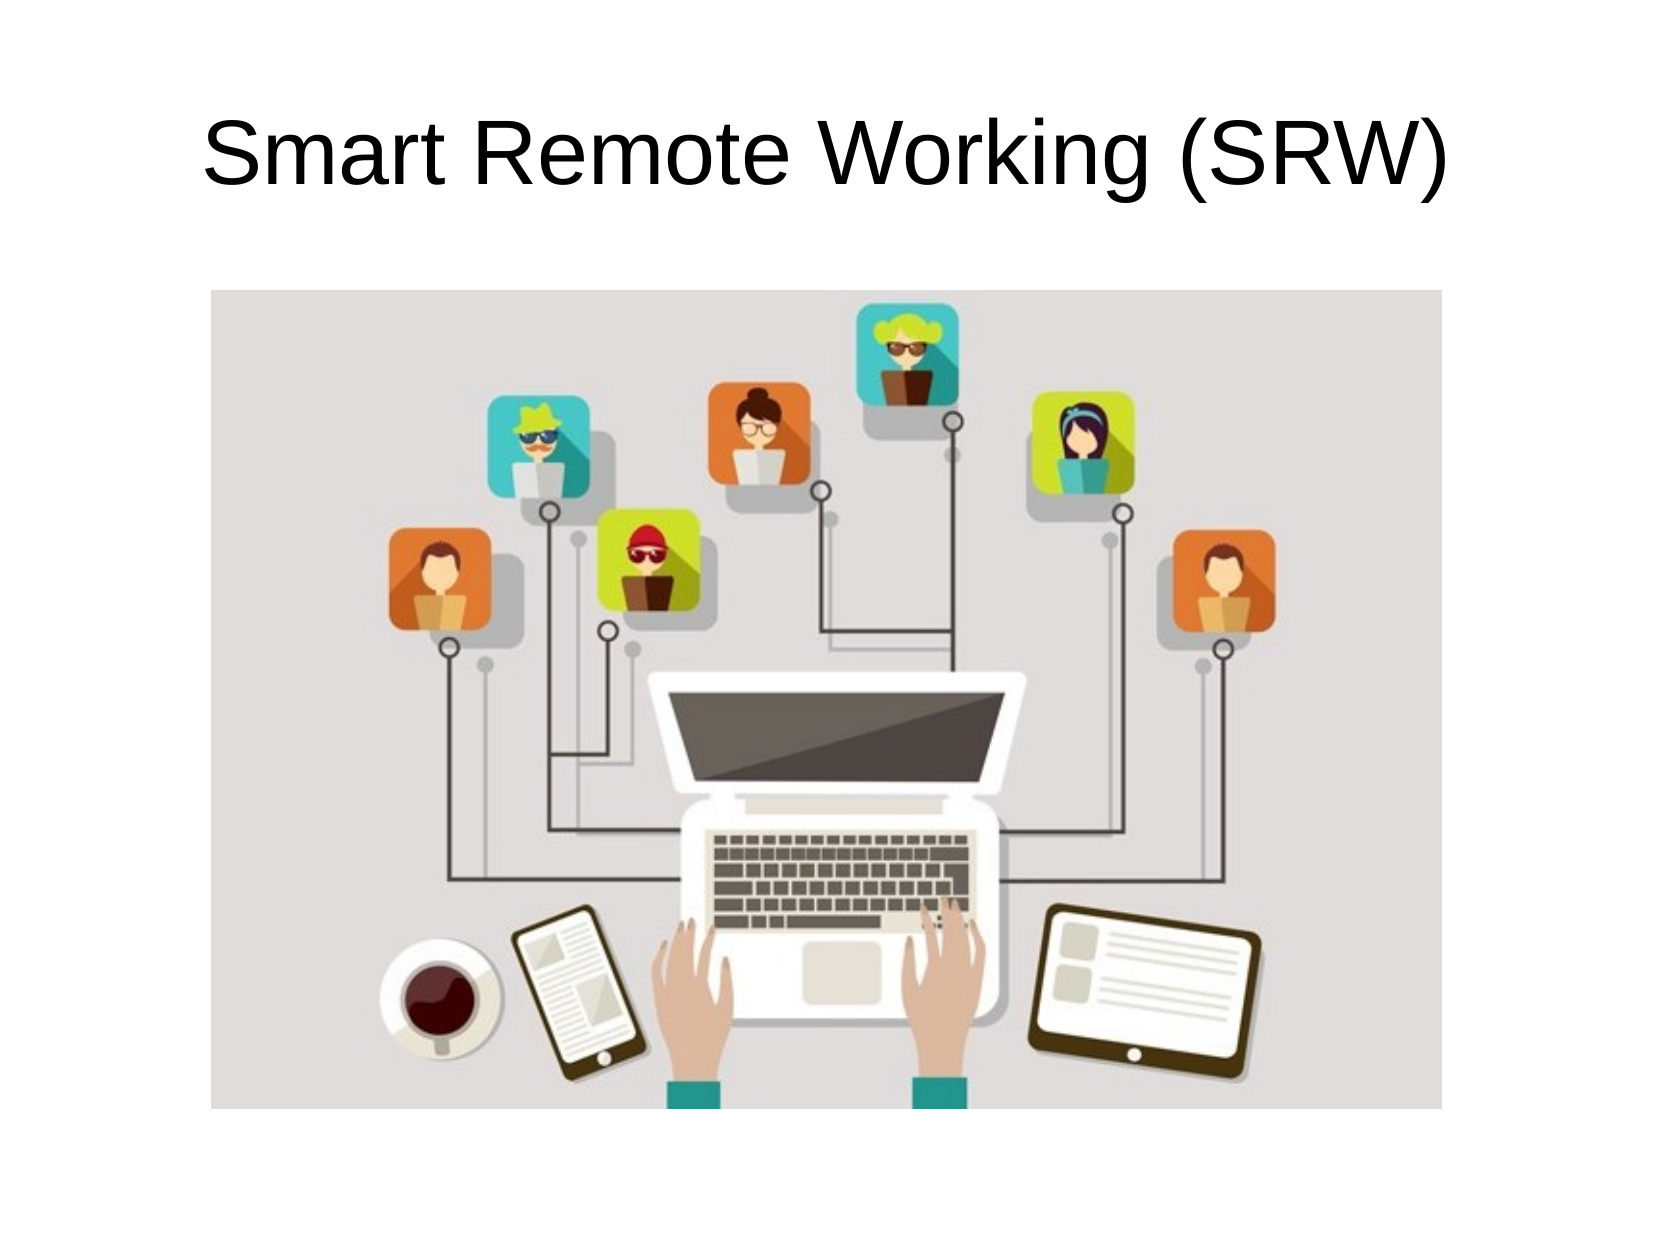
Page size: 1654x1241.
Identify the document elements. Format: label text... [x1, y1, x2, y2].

picture [211, 290, 1442, 1109]
title Smart Remote Working (SRW) [82, 49, 1571, 257]
